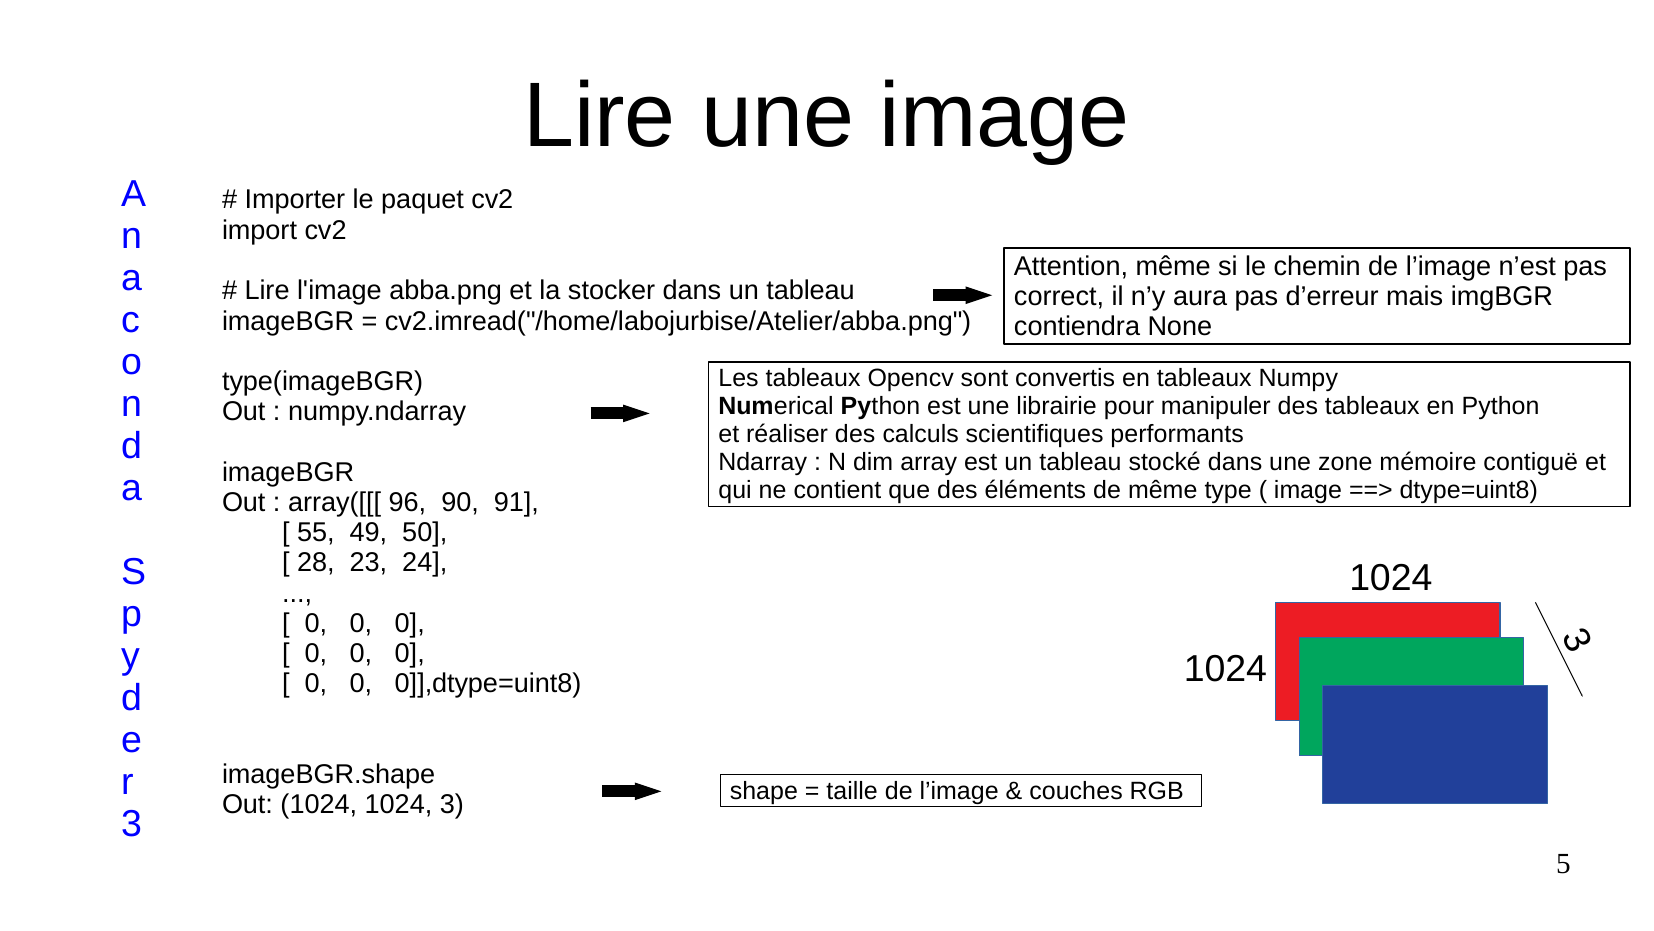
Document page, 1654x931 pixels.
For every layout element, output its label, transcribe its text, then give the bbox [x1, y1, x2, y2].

text_box 1024 [1334, 549, 1448, 607]
text_box # Importer le paquet cv2 import cv2 # Lire l'image abba.png et la stocker dans un tableau imageBGR = cv2.imread("/home/labojurbise/Atelier/abba.png") type(imageBGR) Out : numpy.ndarray imageBGR Out : array([[[ 96, 90, 91], [ 55, 49, 50], [ 28, 23, 24], ..., [ 0, 0, 0], [ 0, 0, 0], [ 0, 0, 0]],dtype=uint8) imageBGR.shape Out: (1024, 1024, 3) [118, 177, 1075, 922]
text_box Anaconda Spyder3 [106, 165, 166, 852]
text_box shape = taille de l’image & couches RGB [720, 774, 1202, 807]
text_box [1275, 602, 1548, 804]
text_box 1024 [1169, 640, 1282, 697]
text_box Les tableaux Opencv sont convertis en tableaux Numpy Numerical Python est une librairie pour manipuler des tableaux en Python et réaliser des calculs scientifiques performants Ndarray : N dim array est un tableau stocké dans une zone mémoire contiguë et qui ne contient que des éléments de même type ( image ==> dtype=uint8) [708, 361, 1630, 507]
title Lire une image [82, 37, 1571, 193]
text_box Attention, même si le chemin de l’image n’est pas correct, il n’y aura pas d’erreur mais imgBGR contiendra None [1003, 248, 1630, 344]
